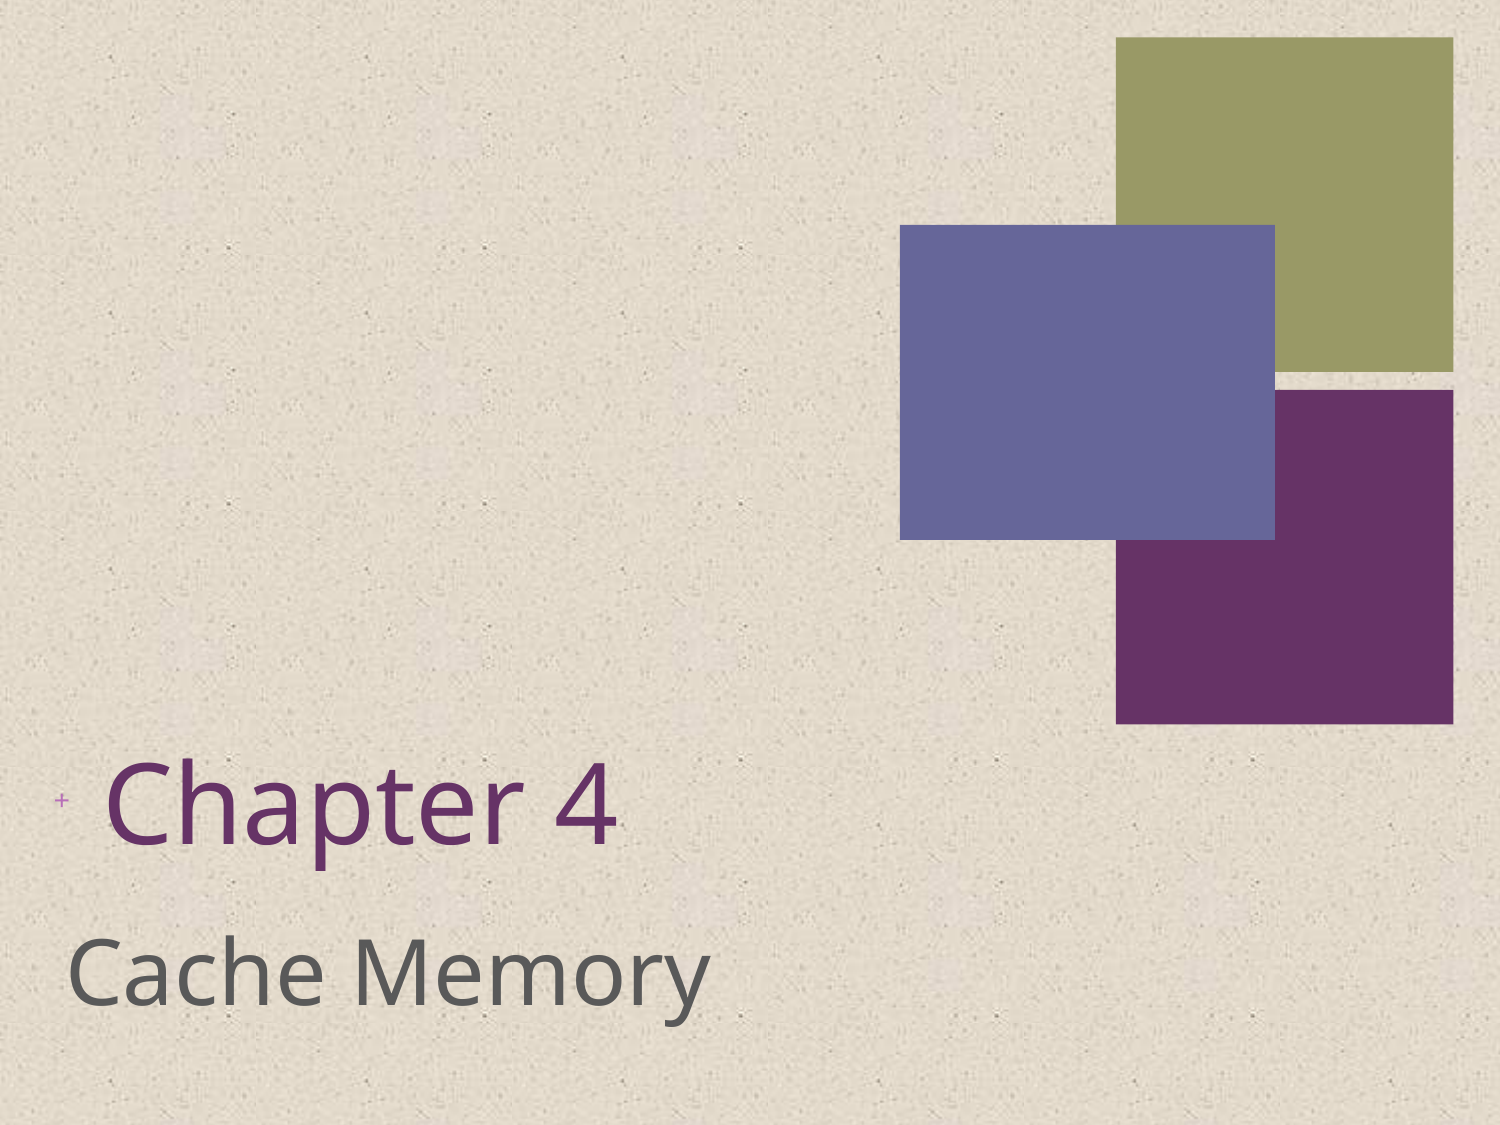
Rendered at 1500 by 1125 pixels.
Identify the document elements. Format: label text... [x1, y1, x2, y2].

text_box [899, 224, 1275, 540]
list Cache Memory [50, 900, 1463, 1038]
picture [0, 0, 1500, 1125]
title Chapter 4 [87, 737, 1104, 875]
